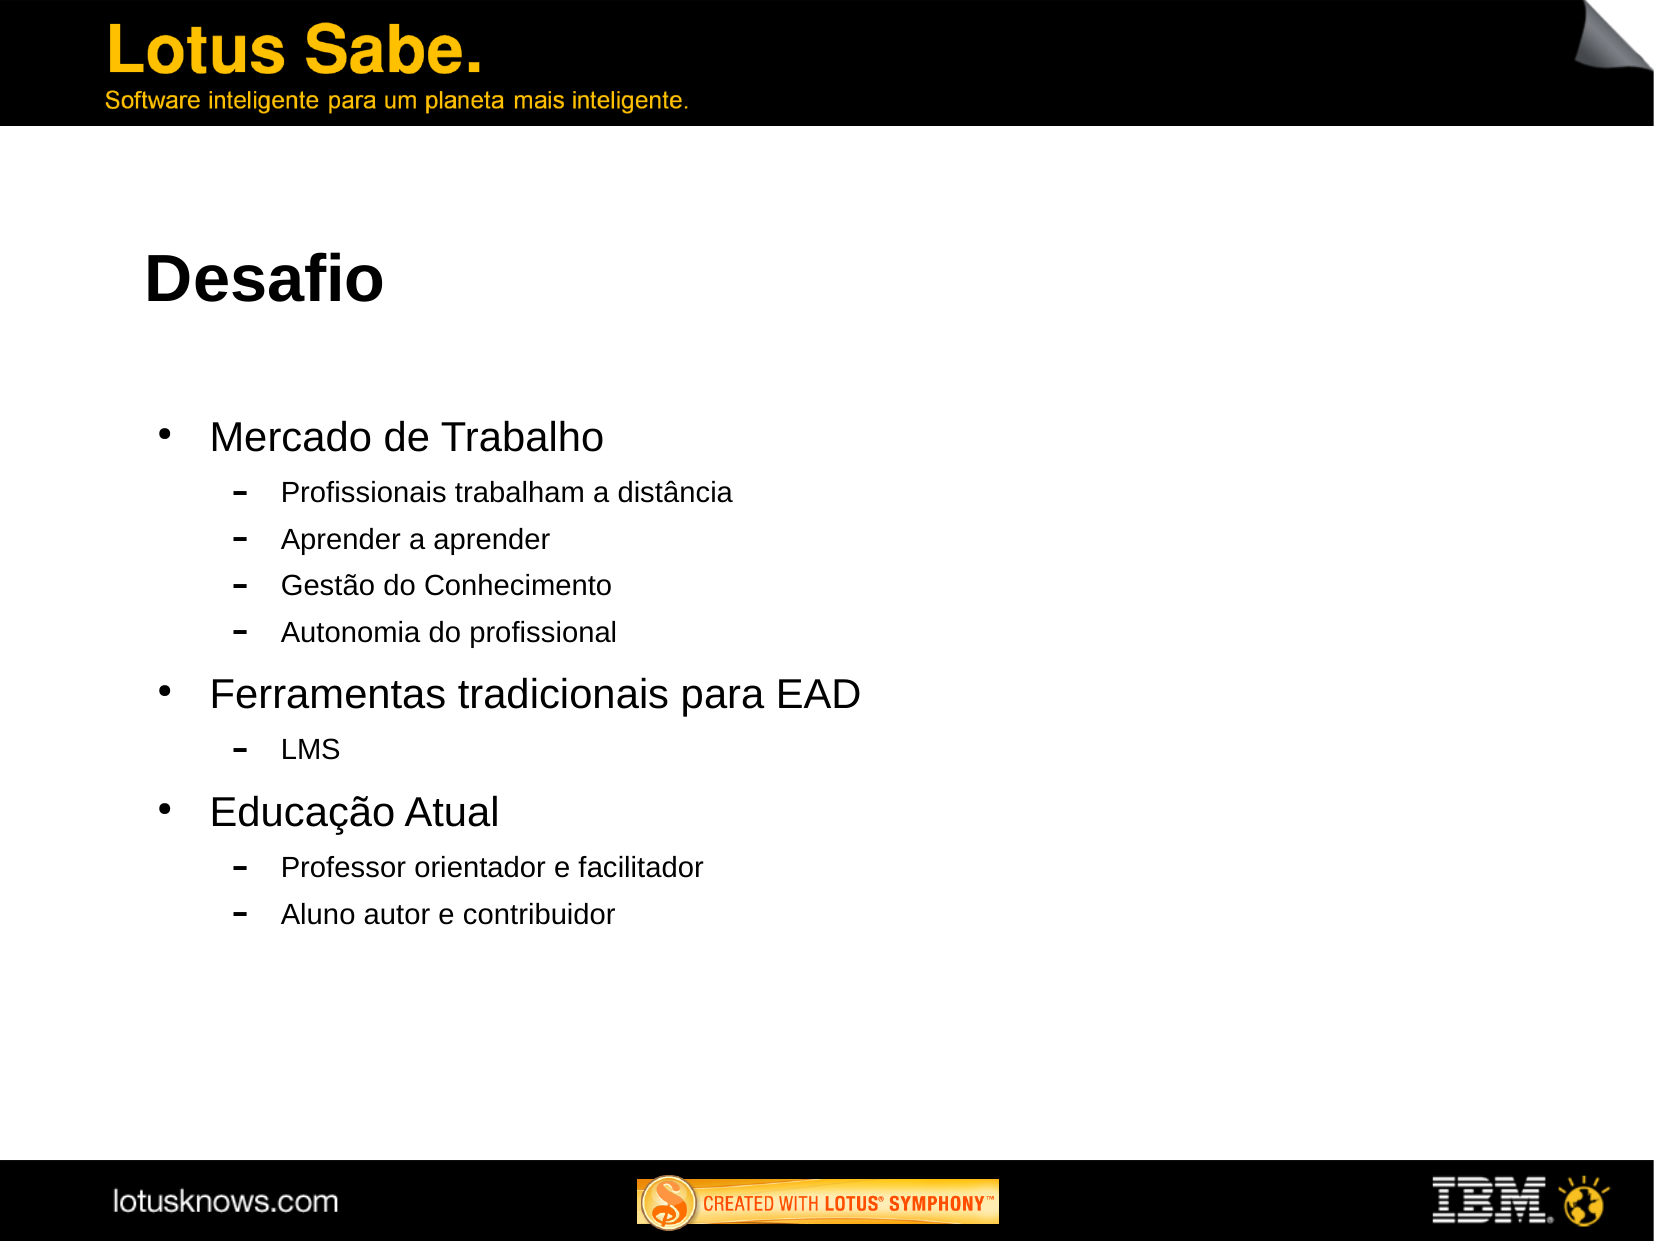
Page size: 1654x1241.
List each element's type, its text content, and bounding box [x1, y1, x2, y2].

title Desafio [145, 143, 1513, 316]
picture [0, 1160, 1654, 1241]
picture [0, 0, 1654, 126]
list Mercado de Trabalho Profissionais trabalham a distância Aprender a aprender Gestão do Conhecimento Autonomia do profissional Ferramentas tradicionais para EAD LMS Educação Atual Professor orientador e facilitador Aluno autor e contribuidor [139, 338, 1552, 988]
